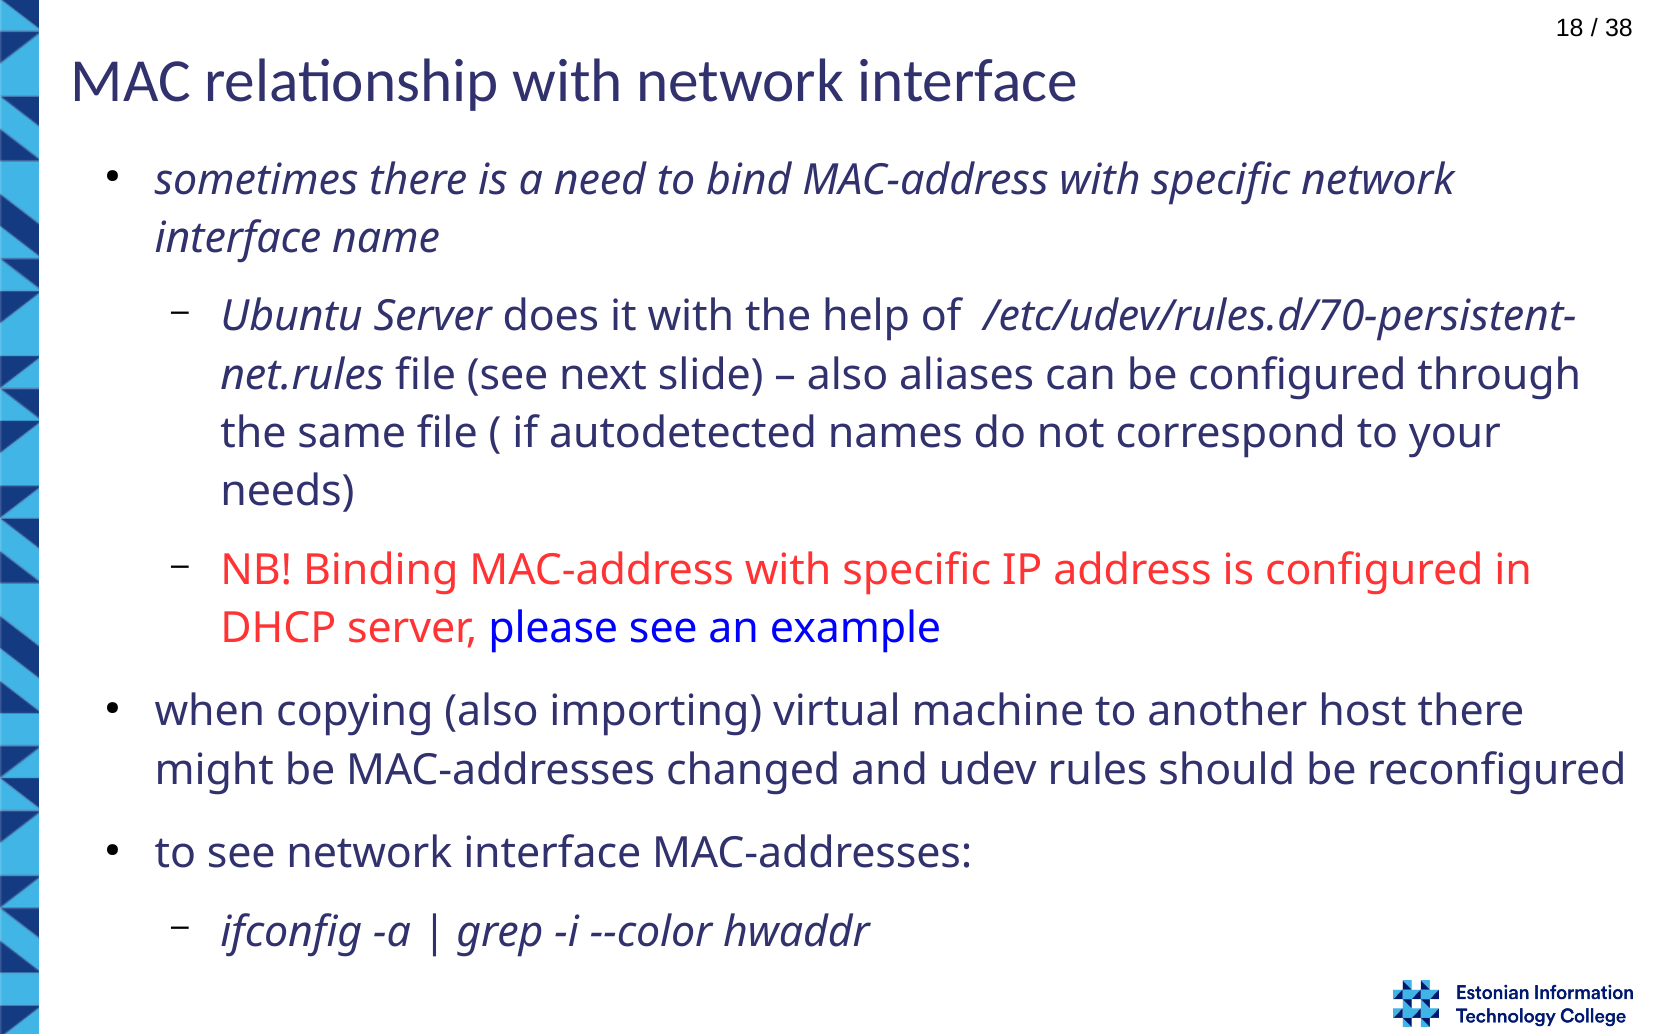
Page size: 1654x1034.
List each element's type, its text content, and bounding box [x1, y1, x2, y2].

picture [1393, 980, 1633, 1027]
title MAC relationship with network interface [70, 41, 1630, 130]
list sometimes there is a need to bind MAC-address with specific network interface name Ubuntu Server does it with the help of /etc/udev/rules.d/70-persistent-net.rules file (see next slide) – also aliases can be configured through the same file ( if autodetected names do not correspond to your needs) NB! Binding MAC-address with specific IP address is configured in DHCP server, please see an example when copying (also importing) virtual machine to another host there might be MAC-addresses changed and udev rules should be reconfigured to see network interface MAC-addresses: ifconfig -a | grep -i --color hwaddr [88, 148, 1630, 1004]
